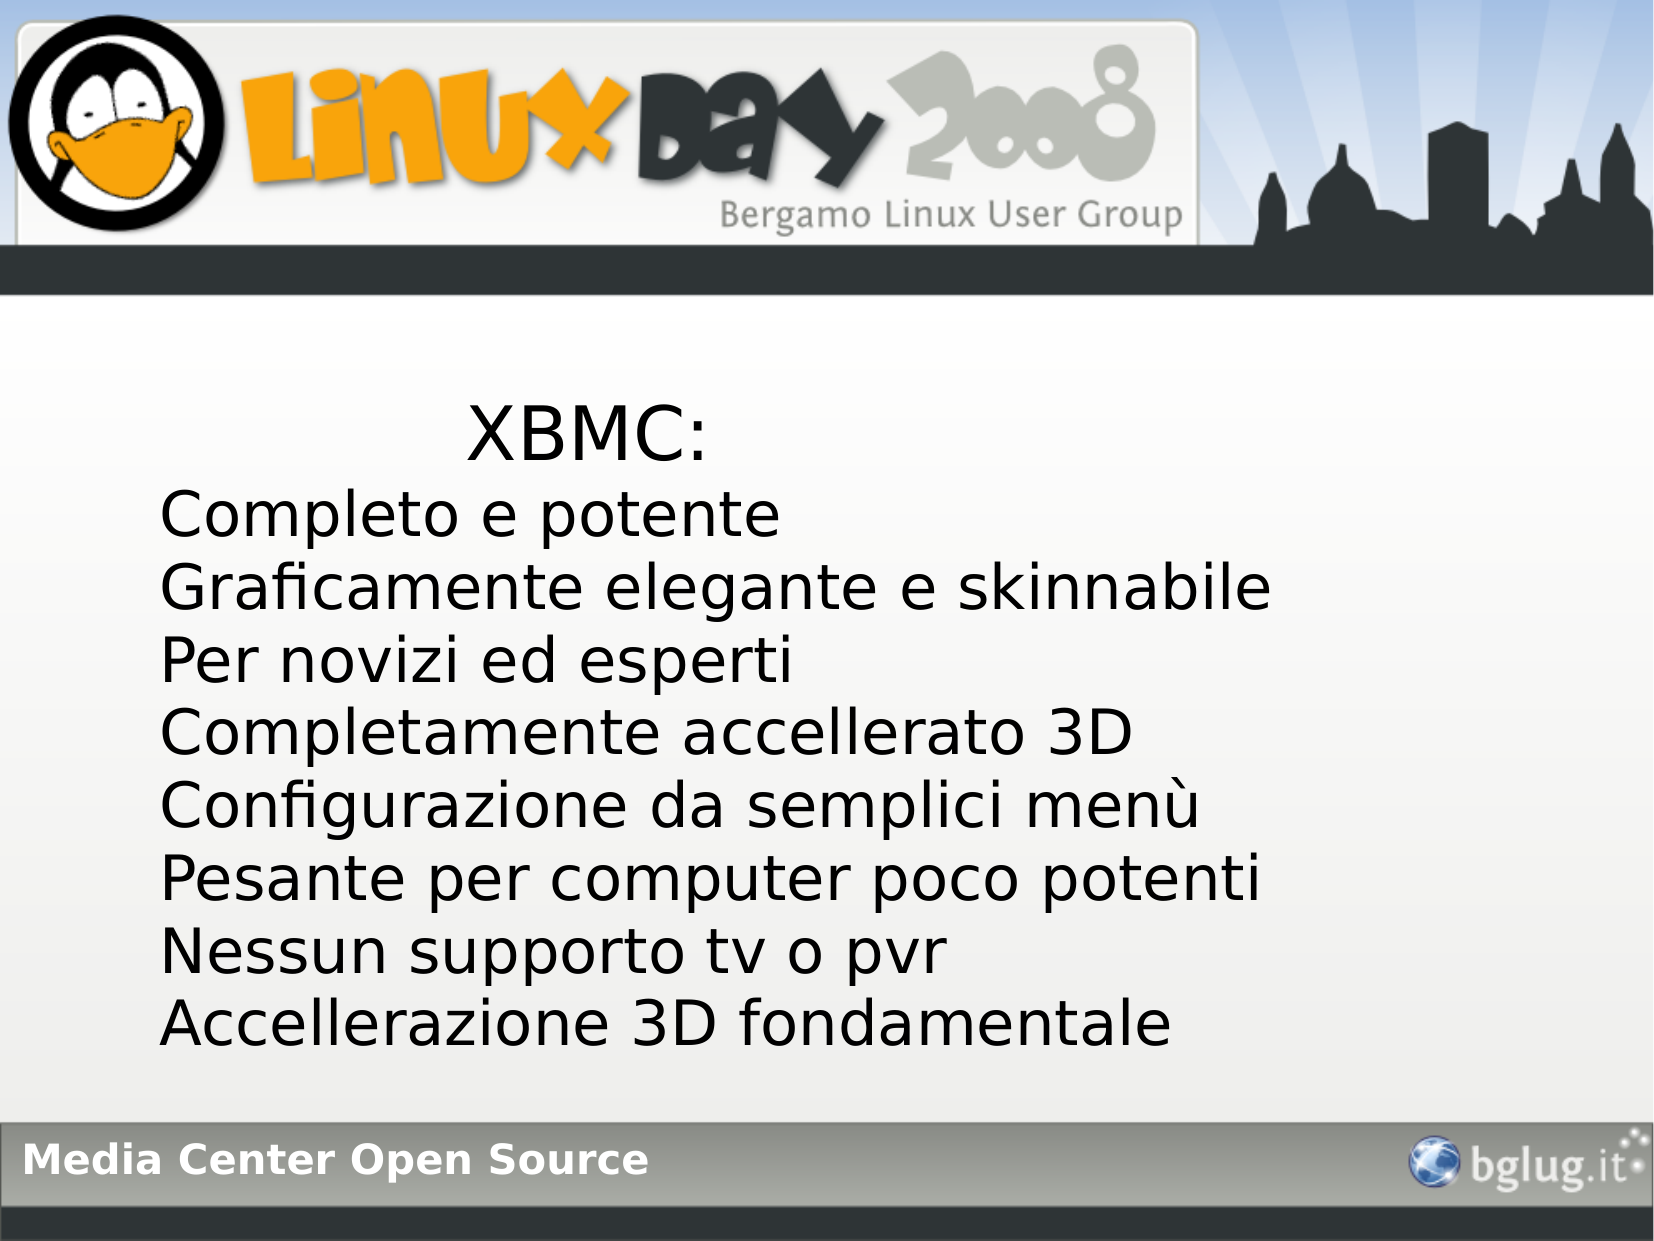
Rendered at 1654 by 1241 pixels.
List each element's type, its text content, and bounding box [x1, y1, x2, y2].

text_box XBMC: Completo e potente Graficamente elegante e skinnabile Per novizi ed esperti Completamente accellerato 3D Configurazione da semplici menù Pesante per computer poco potenti Nessun supporto tv o pvr Accellerazione 3D fondamentale [125, 383, 1506, 1093]
picture [0, 0, 1654, 1241]
text_box Media Center Open Source [6, 1128, 665, 1241]
